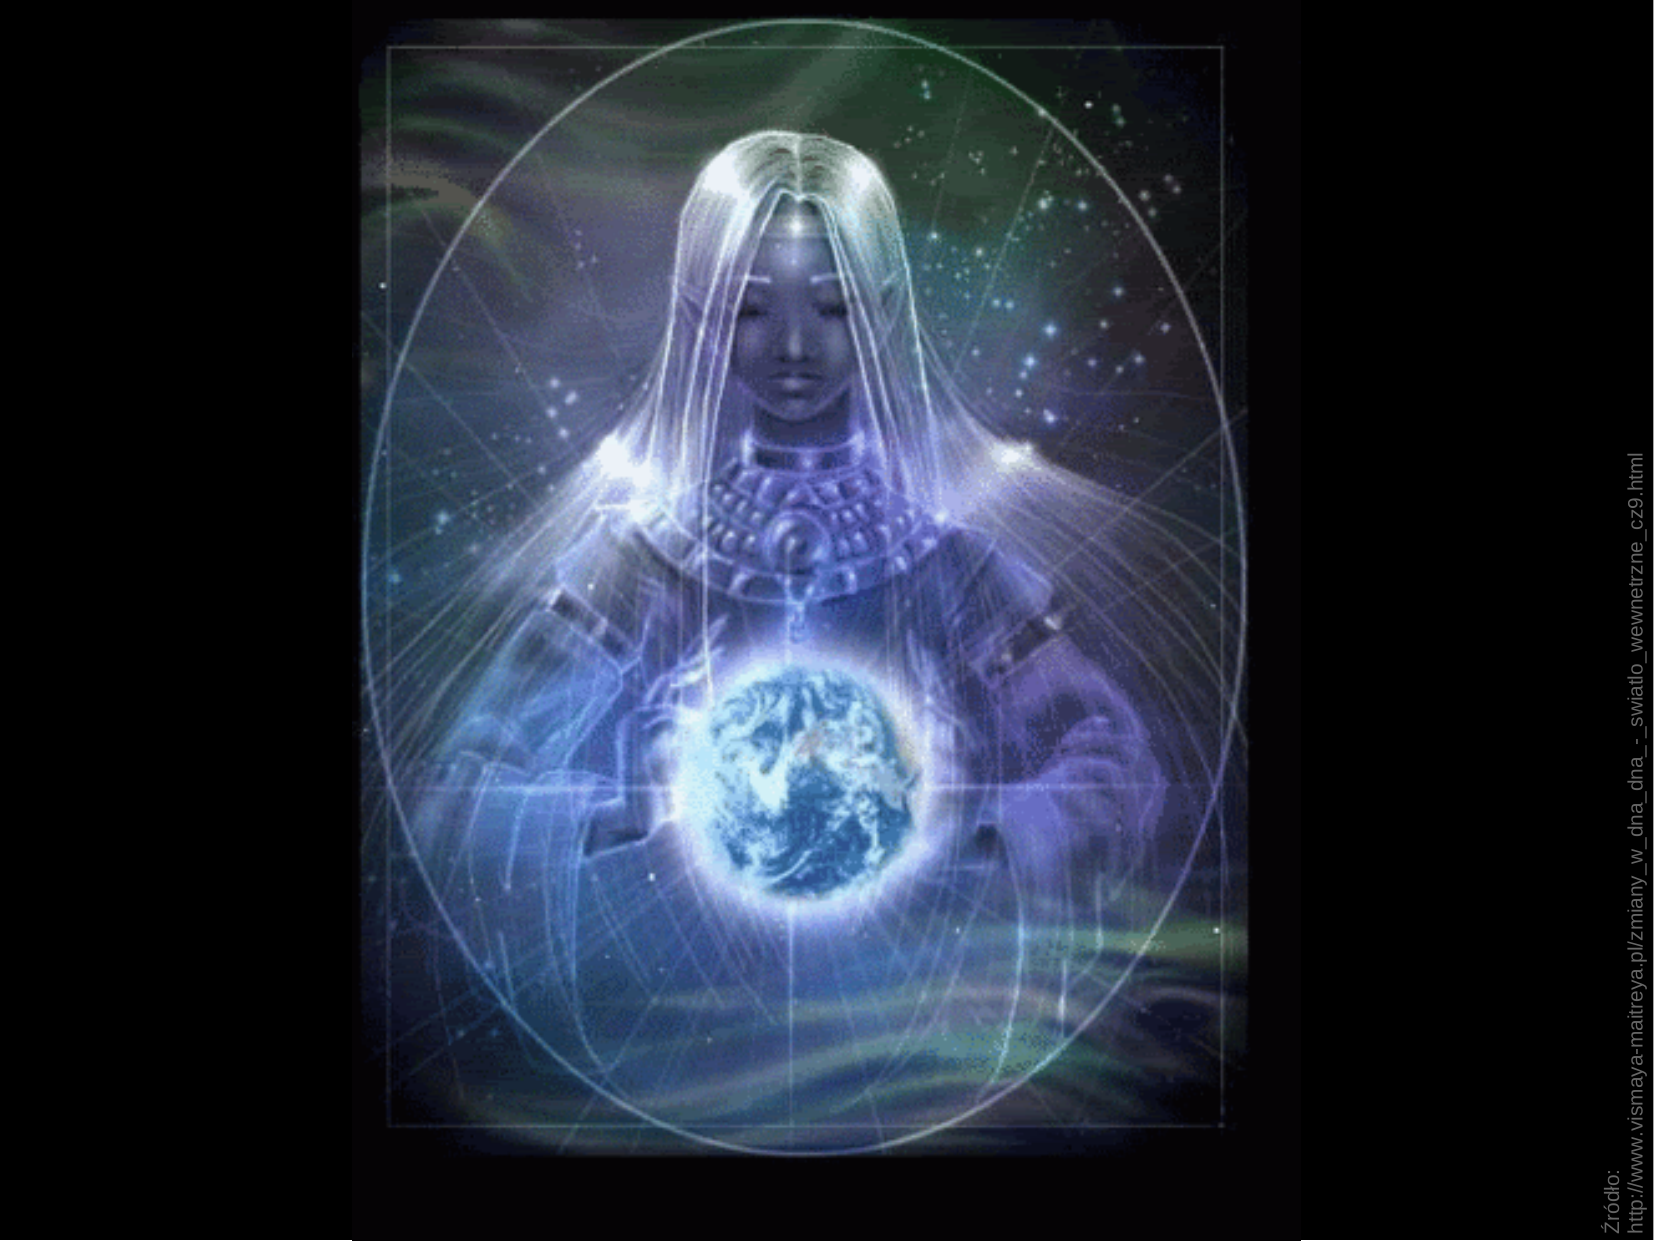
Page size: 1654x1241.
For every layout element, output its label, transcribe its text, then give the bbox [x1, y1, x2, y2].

picture [352, 0, 1301, 1241]
text_box Źródło: http://www.vismaya-maitreya.pl/zmiany_w_dna_dna_-_swiatlo_wewnetrzne_cz9.html [1594, 446, 1654, 1241]
